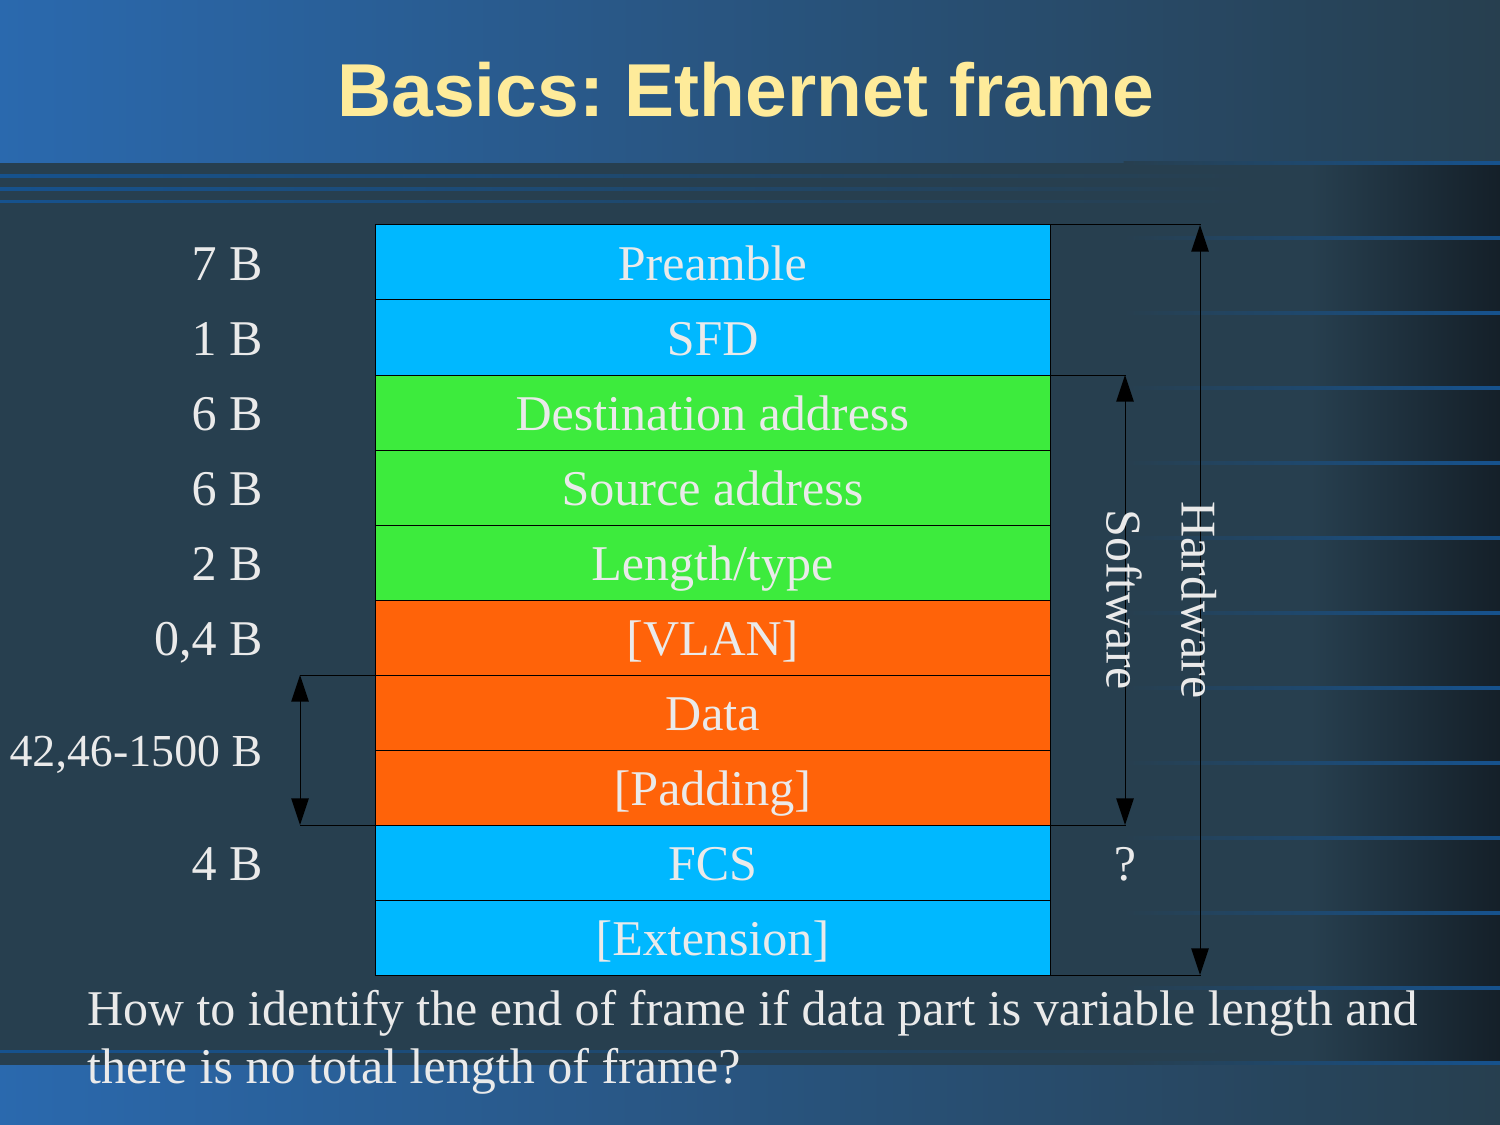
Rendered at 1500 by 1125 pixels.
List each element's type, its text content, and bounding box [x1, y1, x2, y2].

text_box SFD [375, 299, 1051, 375]
text_box [Padding] [375, 751, 1051, 825]
text_box 6 B [112, 450, 263, 525]
text_box 2 B [112, 525, 263, 600]
text_box 42,46-1500 B [0, 675, 263, 826]
text_box 7 B [112, 224, 263, 299]
text_box Length/type [375, 525, 1051, 600]
text_box How to identify the end of frame if data part is variable length and there is no total length of frame? [59, 979, 1447, 1093]
text_box 1 B [112, 299, 263, 375]
text_box 0,4 B [112, 600, 263, 676]
text_box [VLAN] [375, 600, 1051, 675]
text_box [Extension] [375, 900, 1051, 976]
text_box ? [1087, 825, 1163, 901]
text_box 6 B [112, 375, 263, 450]
text_box Source address [375, 450, 1051, 525]
text_box FCS [375, 825, 1051, 900]
text_box Preamble [375, 224, 1051, 299]
text_box Data [375, 675, 1051, 751]
text_box Destination address [375, 375, 1051, 450]
title Basics: Ethernet frame [83, 0, 1409, 207]
text_box 4 B [112, 825, 263, 901]
